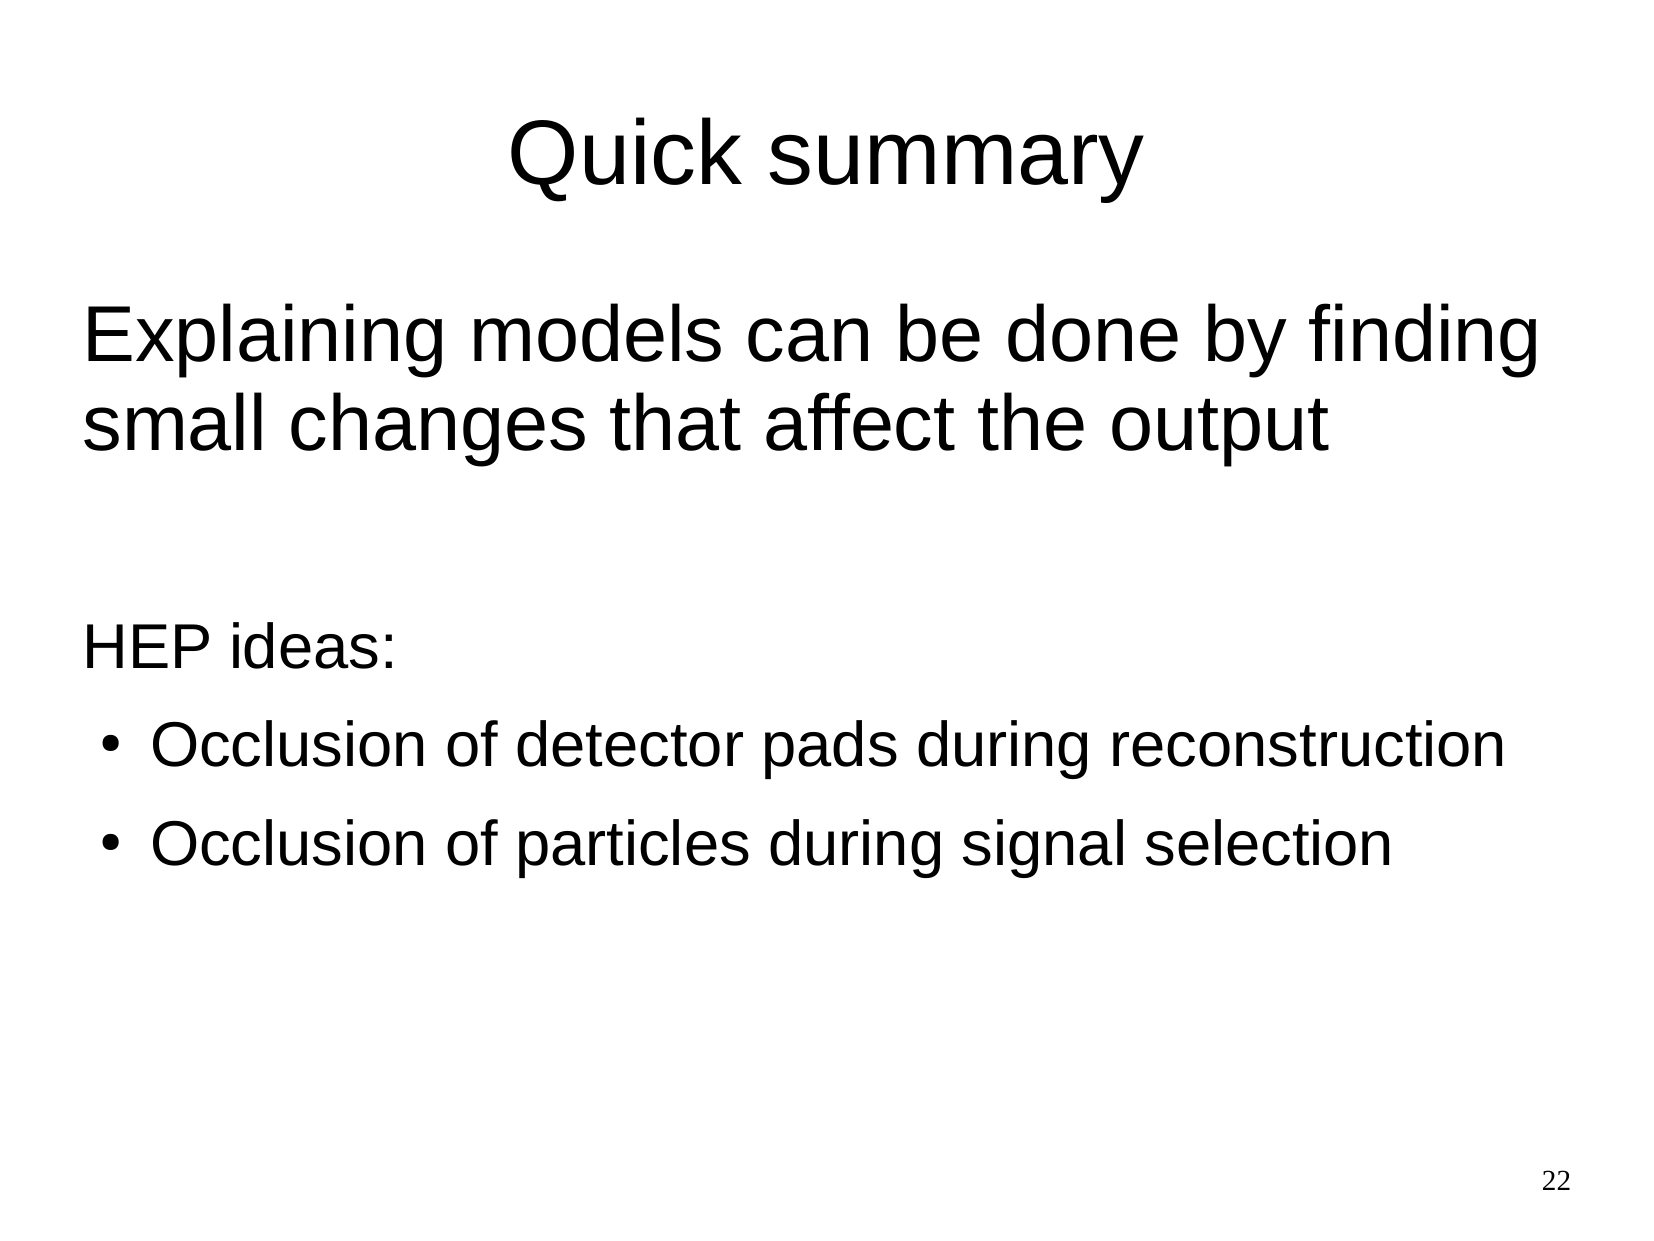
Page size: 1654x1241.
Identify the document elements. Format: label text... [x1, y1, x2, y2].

title Quick summary [82, 49, 1571, 257]
list Explaining models can be done by finding small changes that affect the output HEP ideas: Occlusion of detector pads during reconstruction Occlusion of particles during signal selection [82, 290, 1571, 1010]
